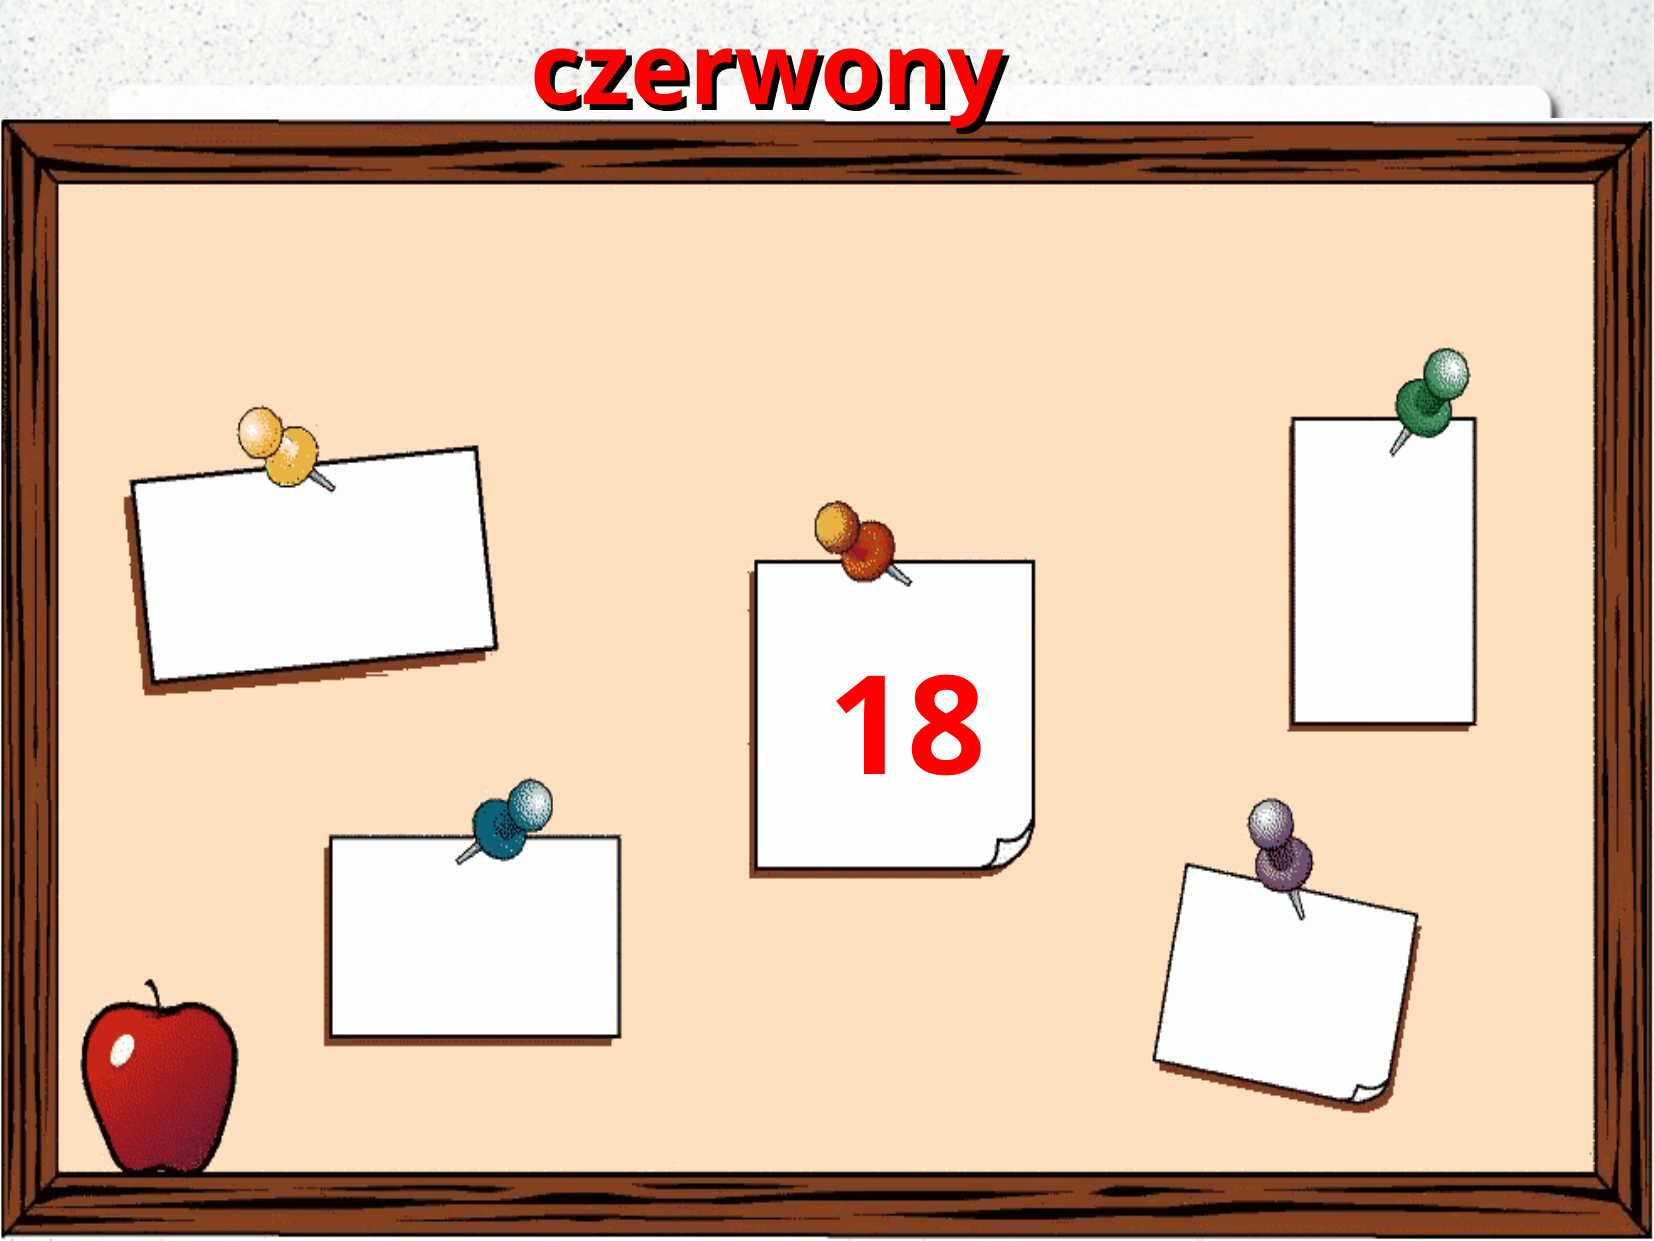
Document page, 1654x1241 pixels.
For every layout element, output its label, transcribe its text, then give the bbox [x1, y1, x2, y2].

text_box [1151, 909, 1418, 1093]
text_box 18 [767, 620, 1048, 803]
picture [0, 0, 1654, 1241]
text_box czerwony [354, 0, 1182, 146]
